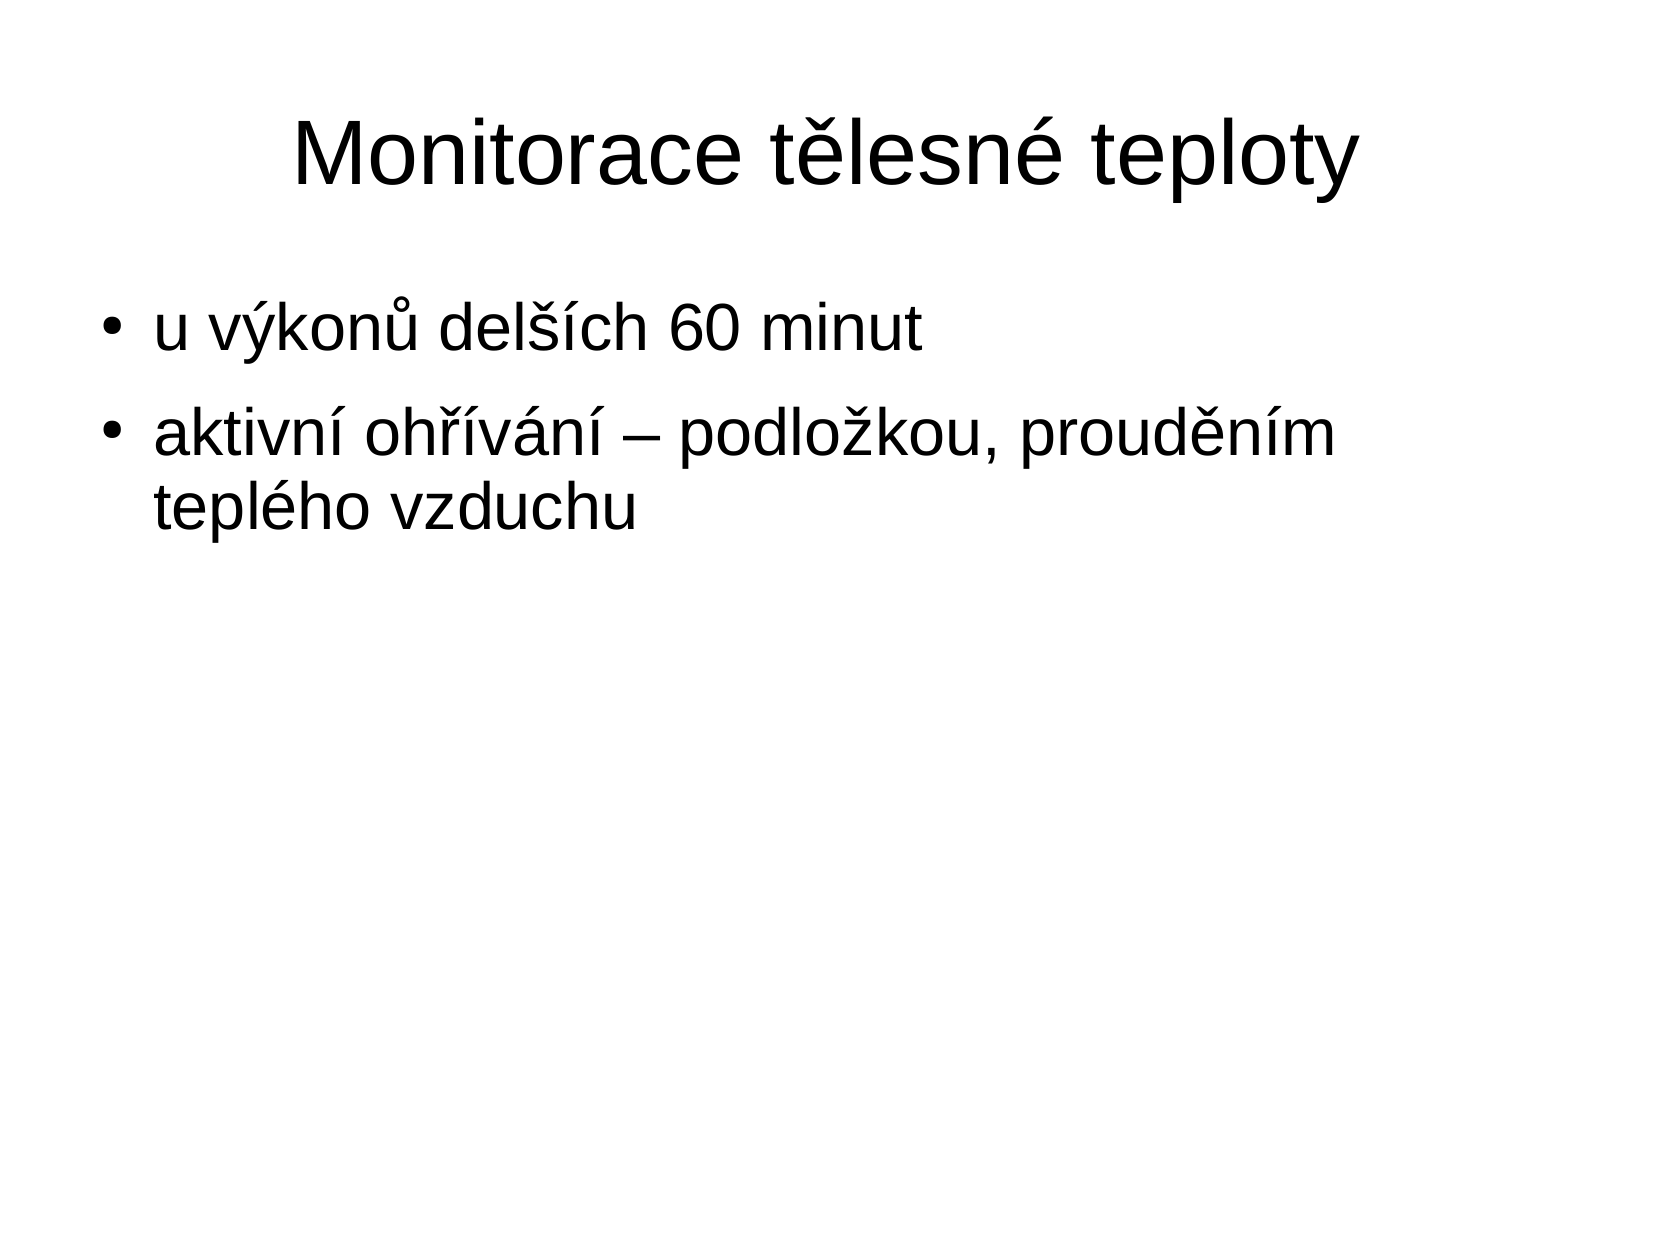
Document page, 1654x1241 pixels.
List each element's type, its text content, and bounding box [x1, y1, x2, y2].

list u výkonů delších 60 minut aktivní ohřívání – podložkou, prouděním teplého vzduchu [82, 290, 1571, 1094]
title Monitorace tělesné teploty [82, 56, 1571, 250]
